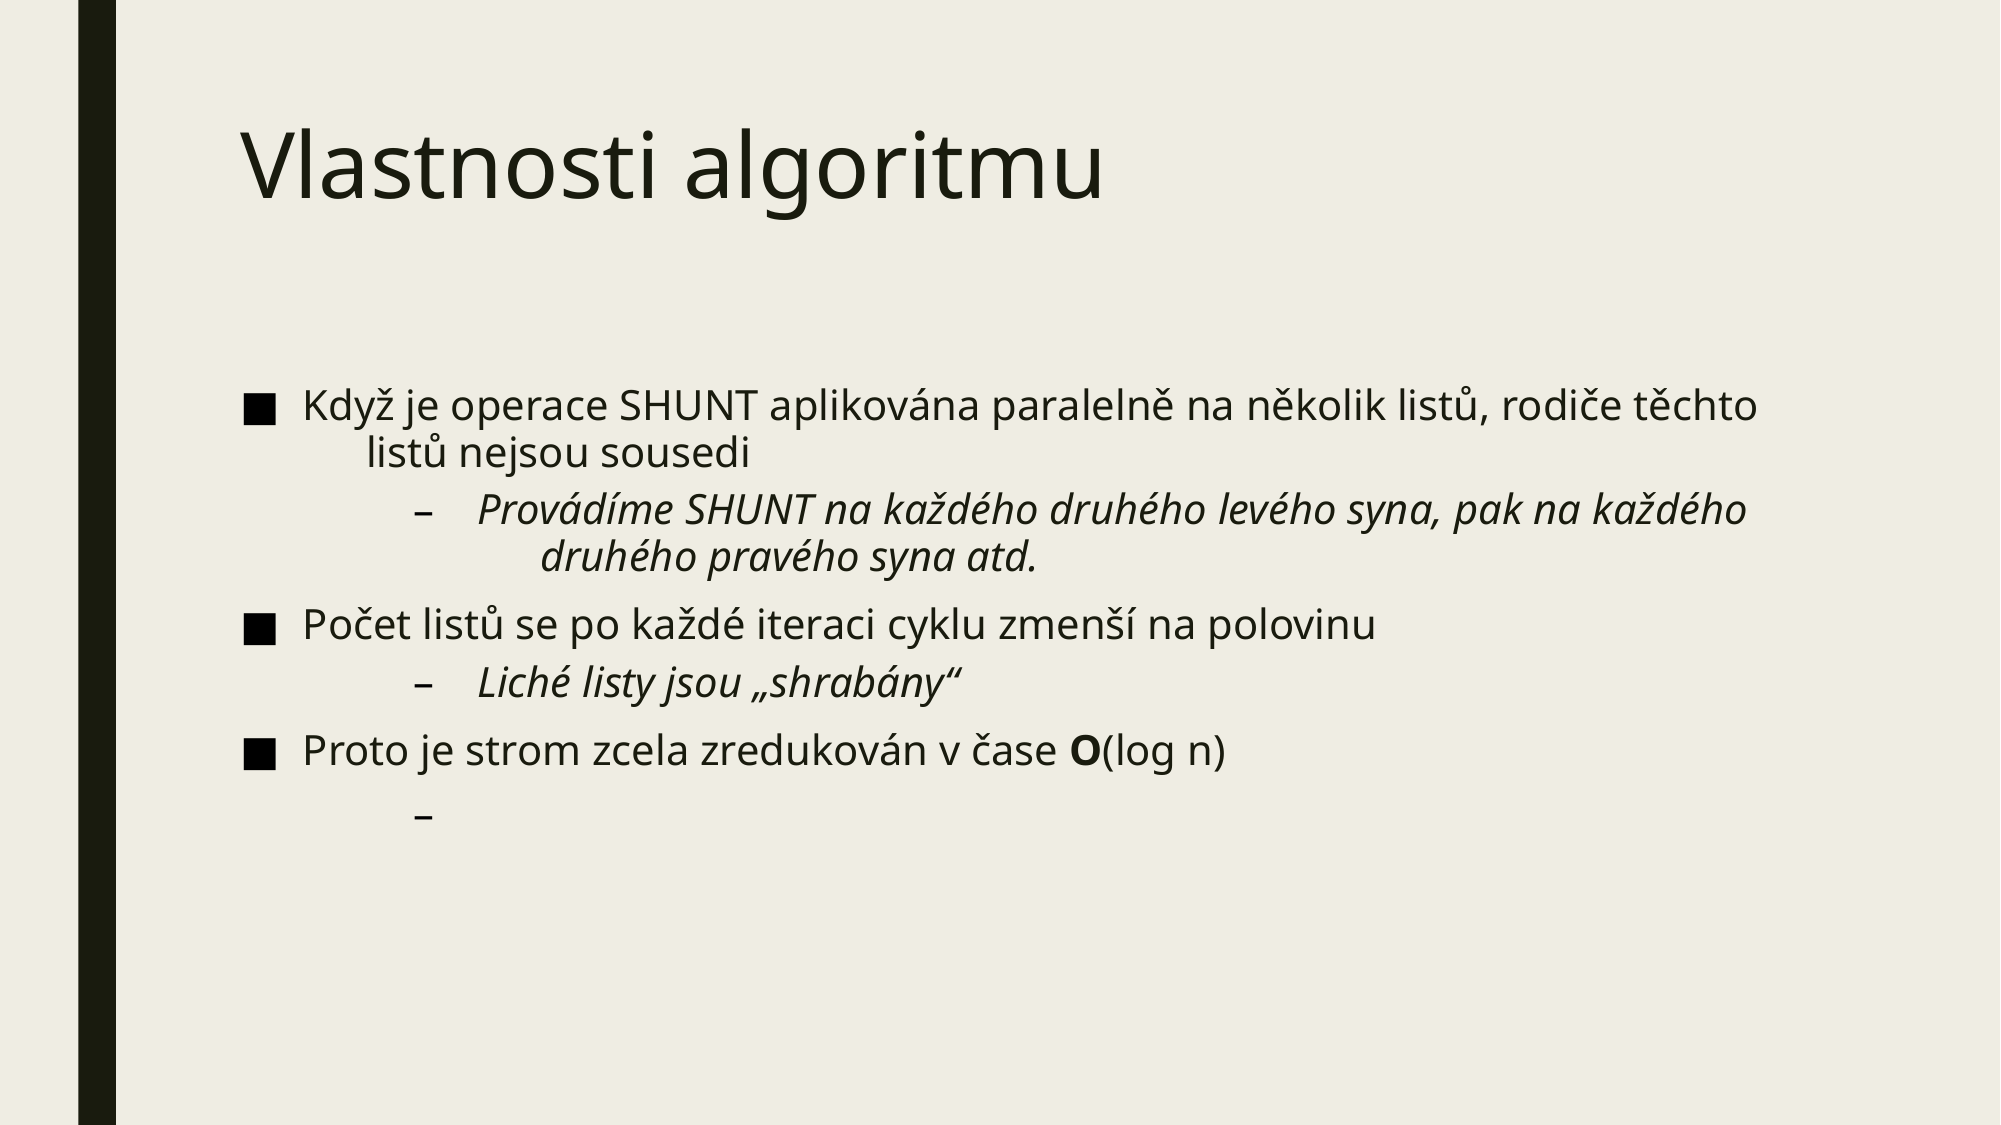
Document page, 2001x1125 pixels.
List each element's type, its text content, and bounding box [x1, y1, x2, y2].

title Vlastnosti algoritmu [225, 112, 1801, 357]
list Když je operace SHUNT aplikována paralelně na několik listů, rodiče těchto listů nejsou sousedi Provádíme SHUNT na každého druhého levého syna, pak na každého druhého pravého syna atd. Počet listů se po každé iteraci cyklu zmenší na polovinu Liché listy jsou „shrabány“ Proto je strom zcela zredukován v čase O(log n) [225, 375, 1801, 963]
